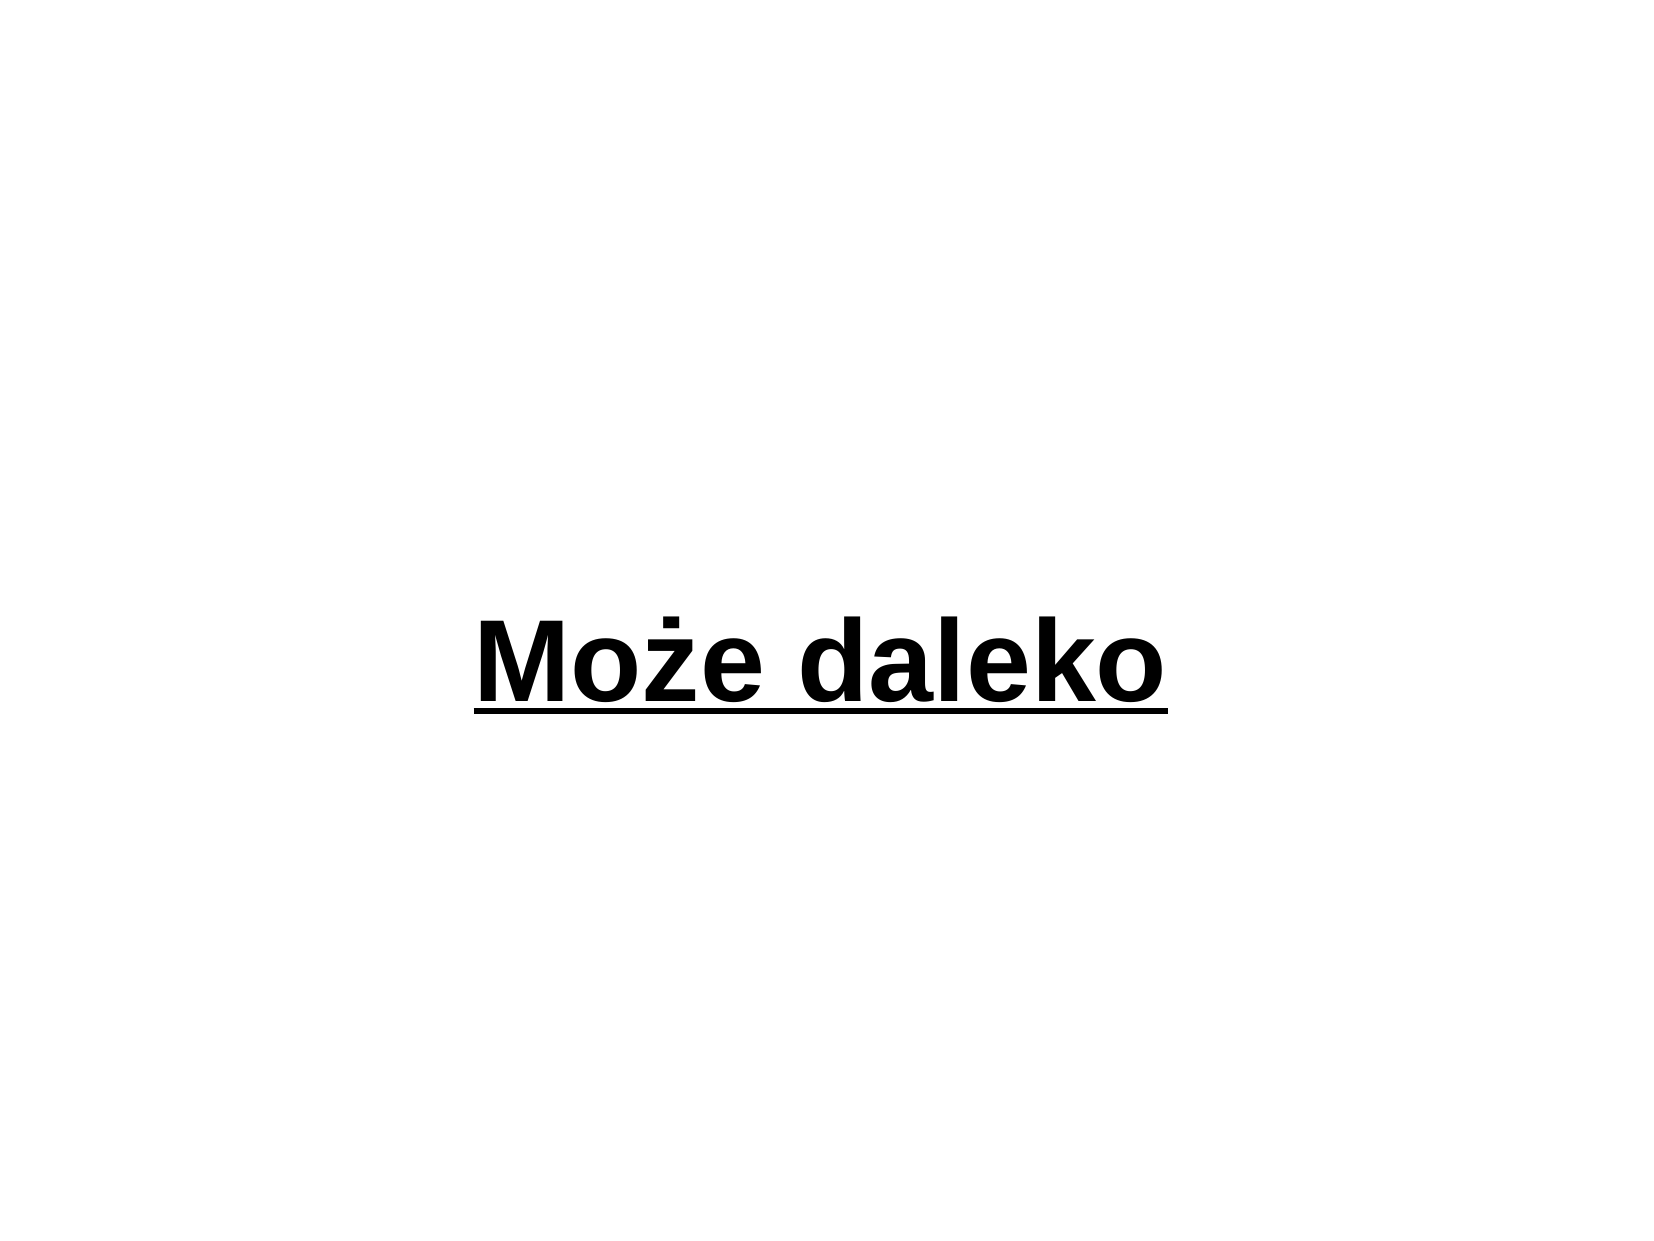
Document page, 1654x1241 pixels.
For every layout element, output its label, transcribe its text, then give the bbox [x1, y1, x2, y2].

subtitle Może daleko [0, 527, 1642, 713]
